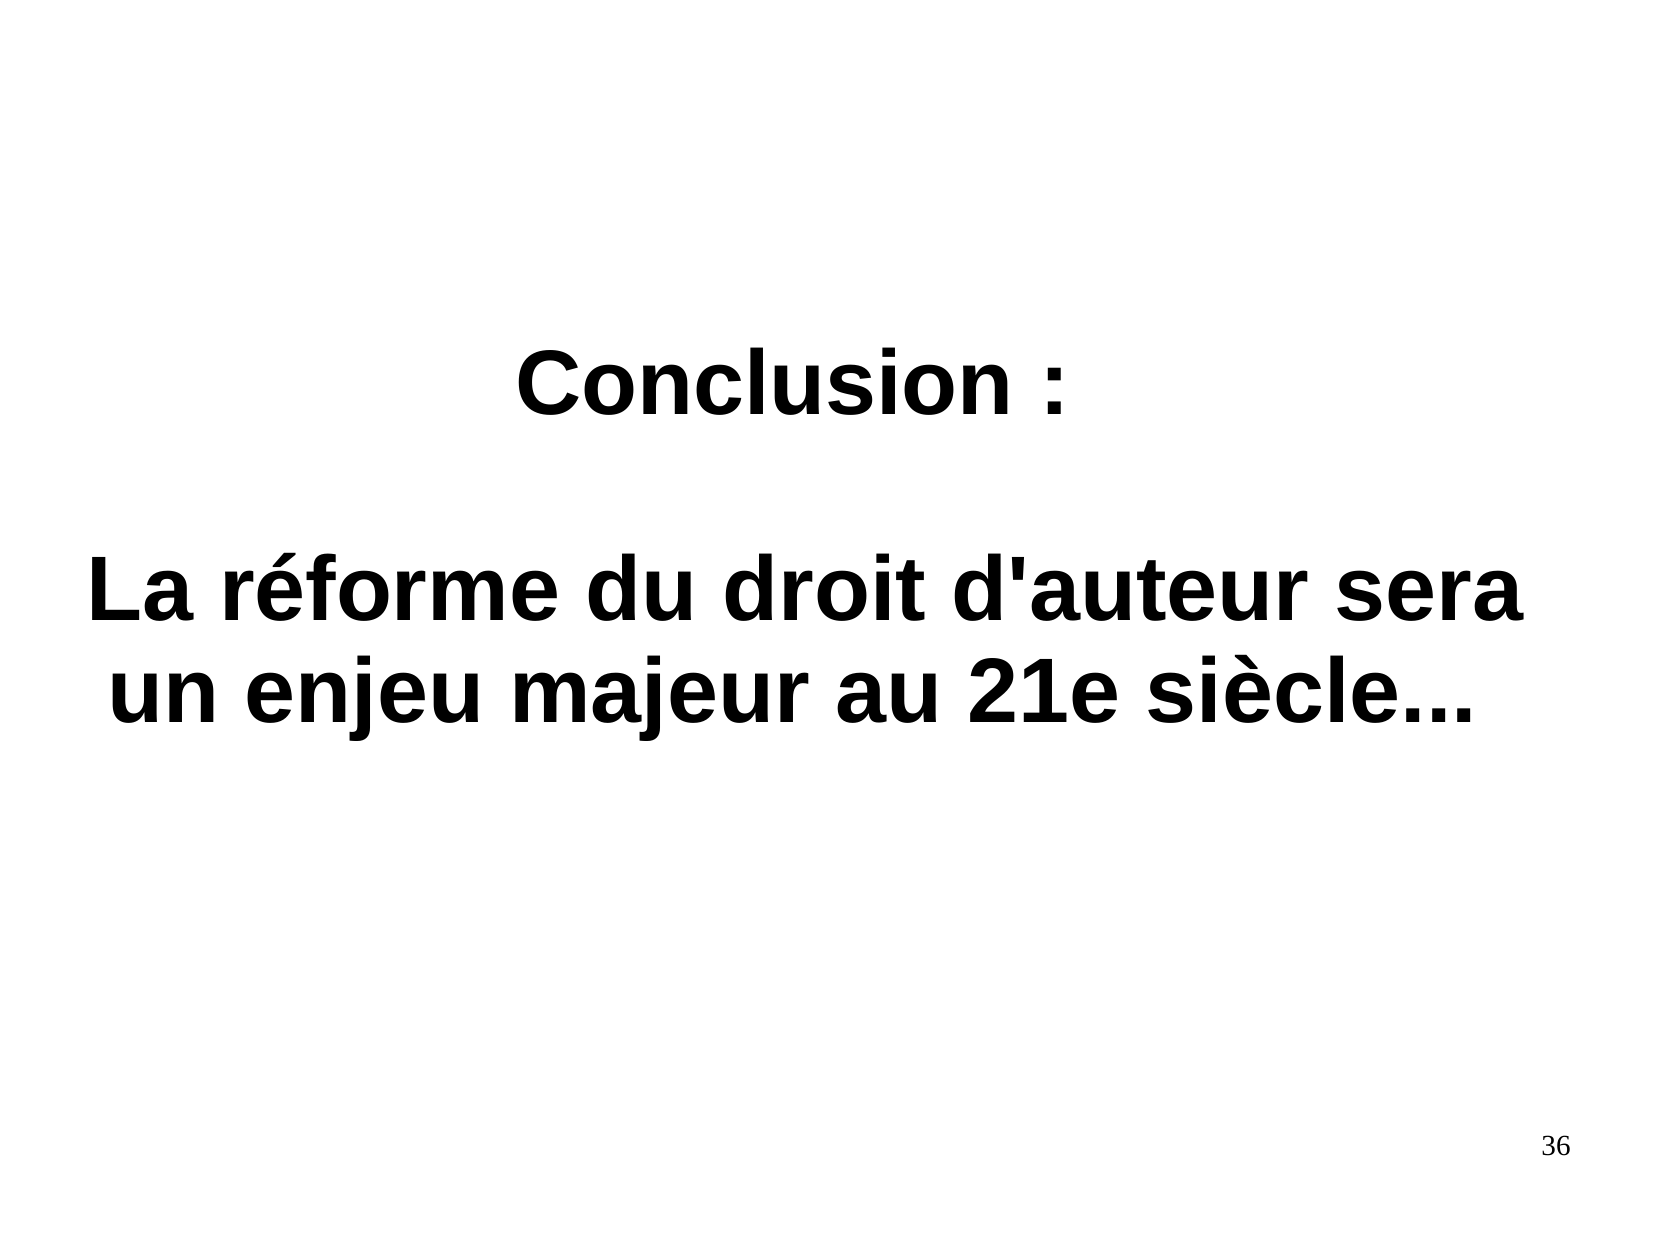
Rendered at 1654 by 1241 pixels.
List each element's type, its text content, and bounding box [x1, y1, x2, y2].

title Conclusion : La réforme du droit d'auteur sera un enjeu majeur au 21e siècle... [61, 331, 1550, 948]
